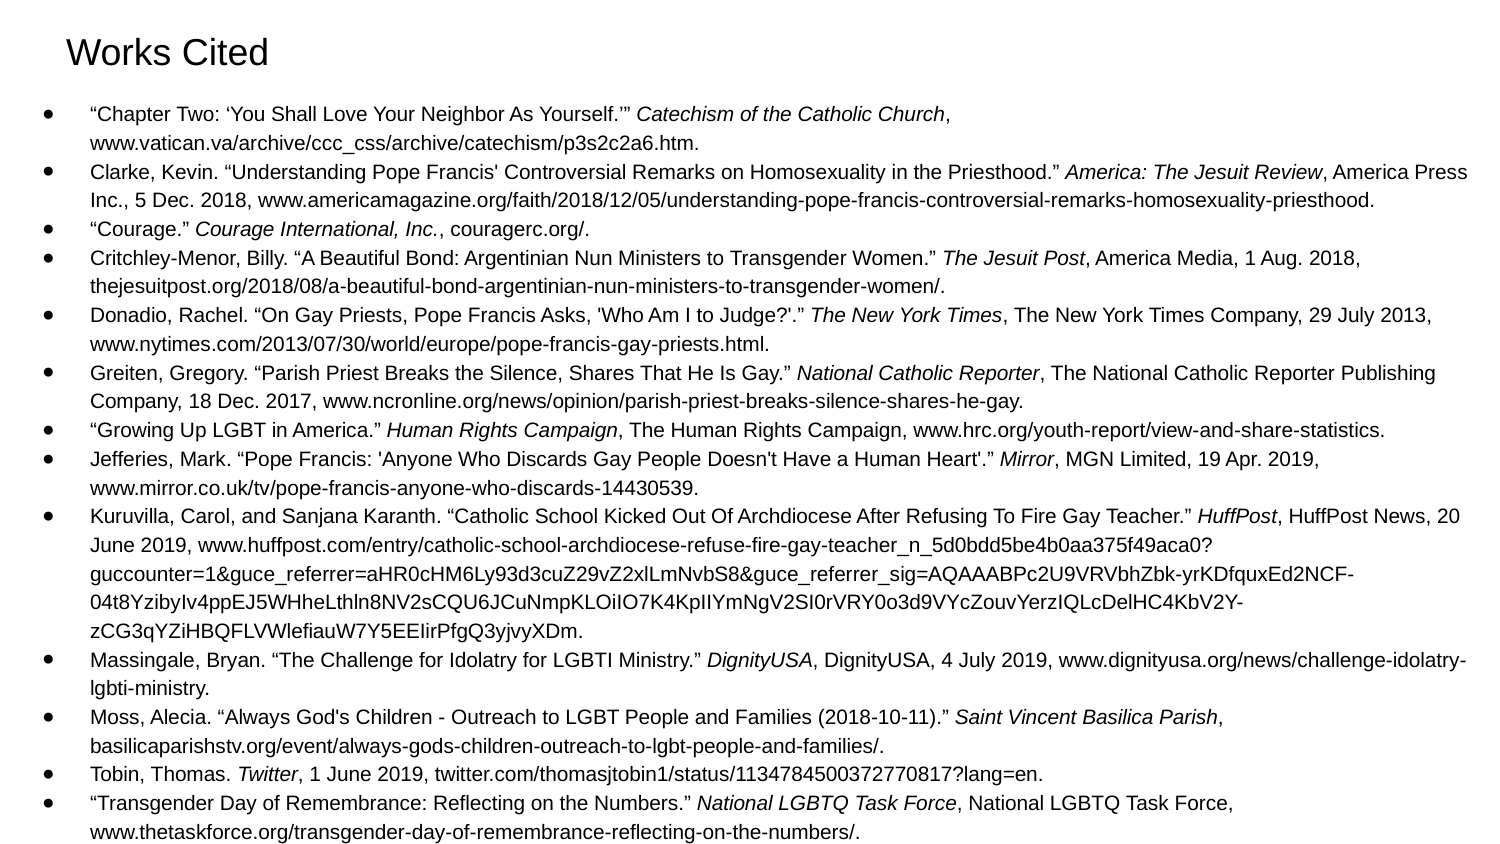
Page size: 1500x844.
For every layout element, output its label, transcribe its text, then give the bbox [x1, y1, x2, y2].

title Works Cited [51, 12, 1449, 82]
list “Chapter Two: ‘You Shall Love Your Neighbor As Yourself.’” Catechism of the Catholic Church, www.vatican.va/archive/ccc_css/archive/catechism/p3s2c2a6.htm. Clarke, Kevin. “Understanding Pope Francis' Controversial Remarks on Homosexuality in the Priesthood.” America: The Jesuit Review, America Press Inc., 5 Dec. 2018, www.americamagazine.org/faith/2018/12/05/understanding-pope-francis-controversial-remarks-homosexuality-priesthood. “Courage.” Courage International, Inc., couragerc.org/. Critchley-Menor, Billy. “A Beautiful Bond: Argentinian Nun Ministers to Transgender Women.” The Jesuit Post, America Media, 1 Aug. 2018, thejesuitpost.org/2018/08/a-beautiful-bond-argentinian-nun-ministers-to-transgender-women/. Donadio, Rachel. “On Gay Priests, Pope Francis Asks, 'Who Am I to Judge?'.” The New York Times, The New York Times Company, 29 July 2013, www.nytimes.com/2013/07/30/world/europe/pope-francis-gay-priests.html. Greiten, Gregory. “Parish Priest Breaks the Silence, Shares That He Is Gay.” National Catholic Reporter, The National Catholic Reporter Publishing Company, 18 Dec. 2017, www.ncronline.org/news/opinion/parish-priest-breaks-silence-shares-he-gay. “Growing Up LGBT in America.” Human Rights Campaign, The Human Rights Campaign, www.hrc.org/youth-report/view-and-share-statistics. Jefferies, Mark. “Pope Francis: 'Anyone Who Discards Gay People Doesn't Have a Human Heart'.” Mirror, MGN Limited, 19 Apr. 2019, www.mirror.co.uk/tv/pope-francis-anyone-who-discards-14430539. Kuruvilla, Carol, and Sanjana Karanth. “Catholic School Kicked Out Of Archdiocese After Refusing To Fire Gay Teacher.” HuffPost, HuffPost News, 20 June 2019, www.huffpost.com/entry/catholic-school-archdiocese-refuse-fire-gay-teacher_n_5d0bdd5be4b0aa375f49aca0?guccounter=1&guce_referrer=aHR0cHM6Ly93d3cuZ29vZ2xlLmNvbS8&guce_referrer_sig=AQAAABPc2U9VRVbhZbk-yrKDfquxEd2NCF-04t8YzibyIv4ppEJ5WHheLthln8NV2sCQU6JCuNmpKLOiIO7K4KpIIYmNgV2SI0rVRY0o3d9VYcZouvYerzIQLcDelHC4KbV2Y-zCG3qYZiHBQFLVWlefiauW7Y5EEIirPfgQ3yjvyXDm. Massingale, Bryan. “The Challenge for Idolatry for LGBTI Ministry.” DignityUSA, DignityUSA, 4 July 2019, www.dignityusa.org/news/challenge-idolatry-lgbti-ministry. Moss, Alecia. “Always God's Children - Outreach to LGBT People and Families (2018-10-11).” Saint Vincent Basilica Parish, basilicaparishstv.org/event/always-gods-children-outreach-to-lgbt-people-and-families/. Tobin, Thomas. Twitter, 1 June 2019, twitter.com/thomasjtobin1/status/1134784500372770817?lang=en. “Transgender Day of Remembrance: Reflecting on the Numbers.” National LGBTQ Task Force, National LGBTQ Task Force, www.thetaskforce.org/transgender-day-of-remembrance-reflecting-on-the-numbers/. [0, 82, 1500, 844]
